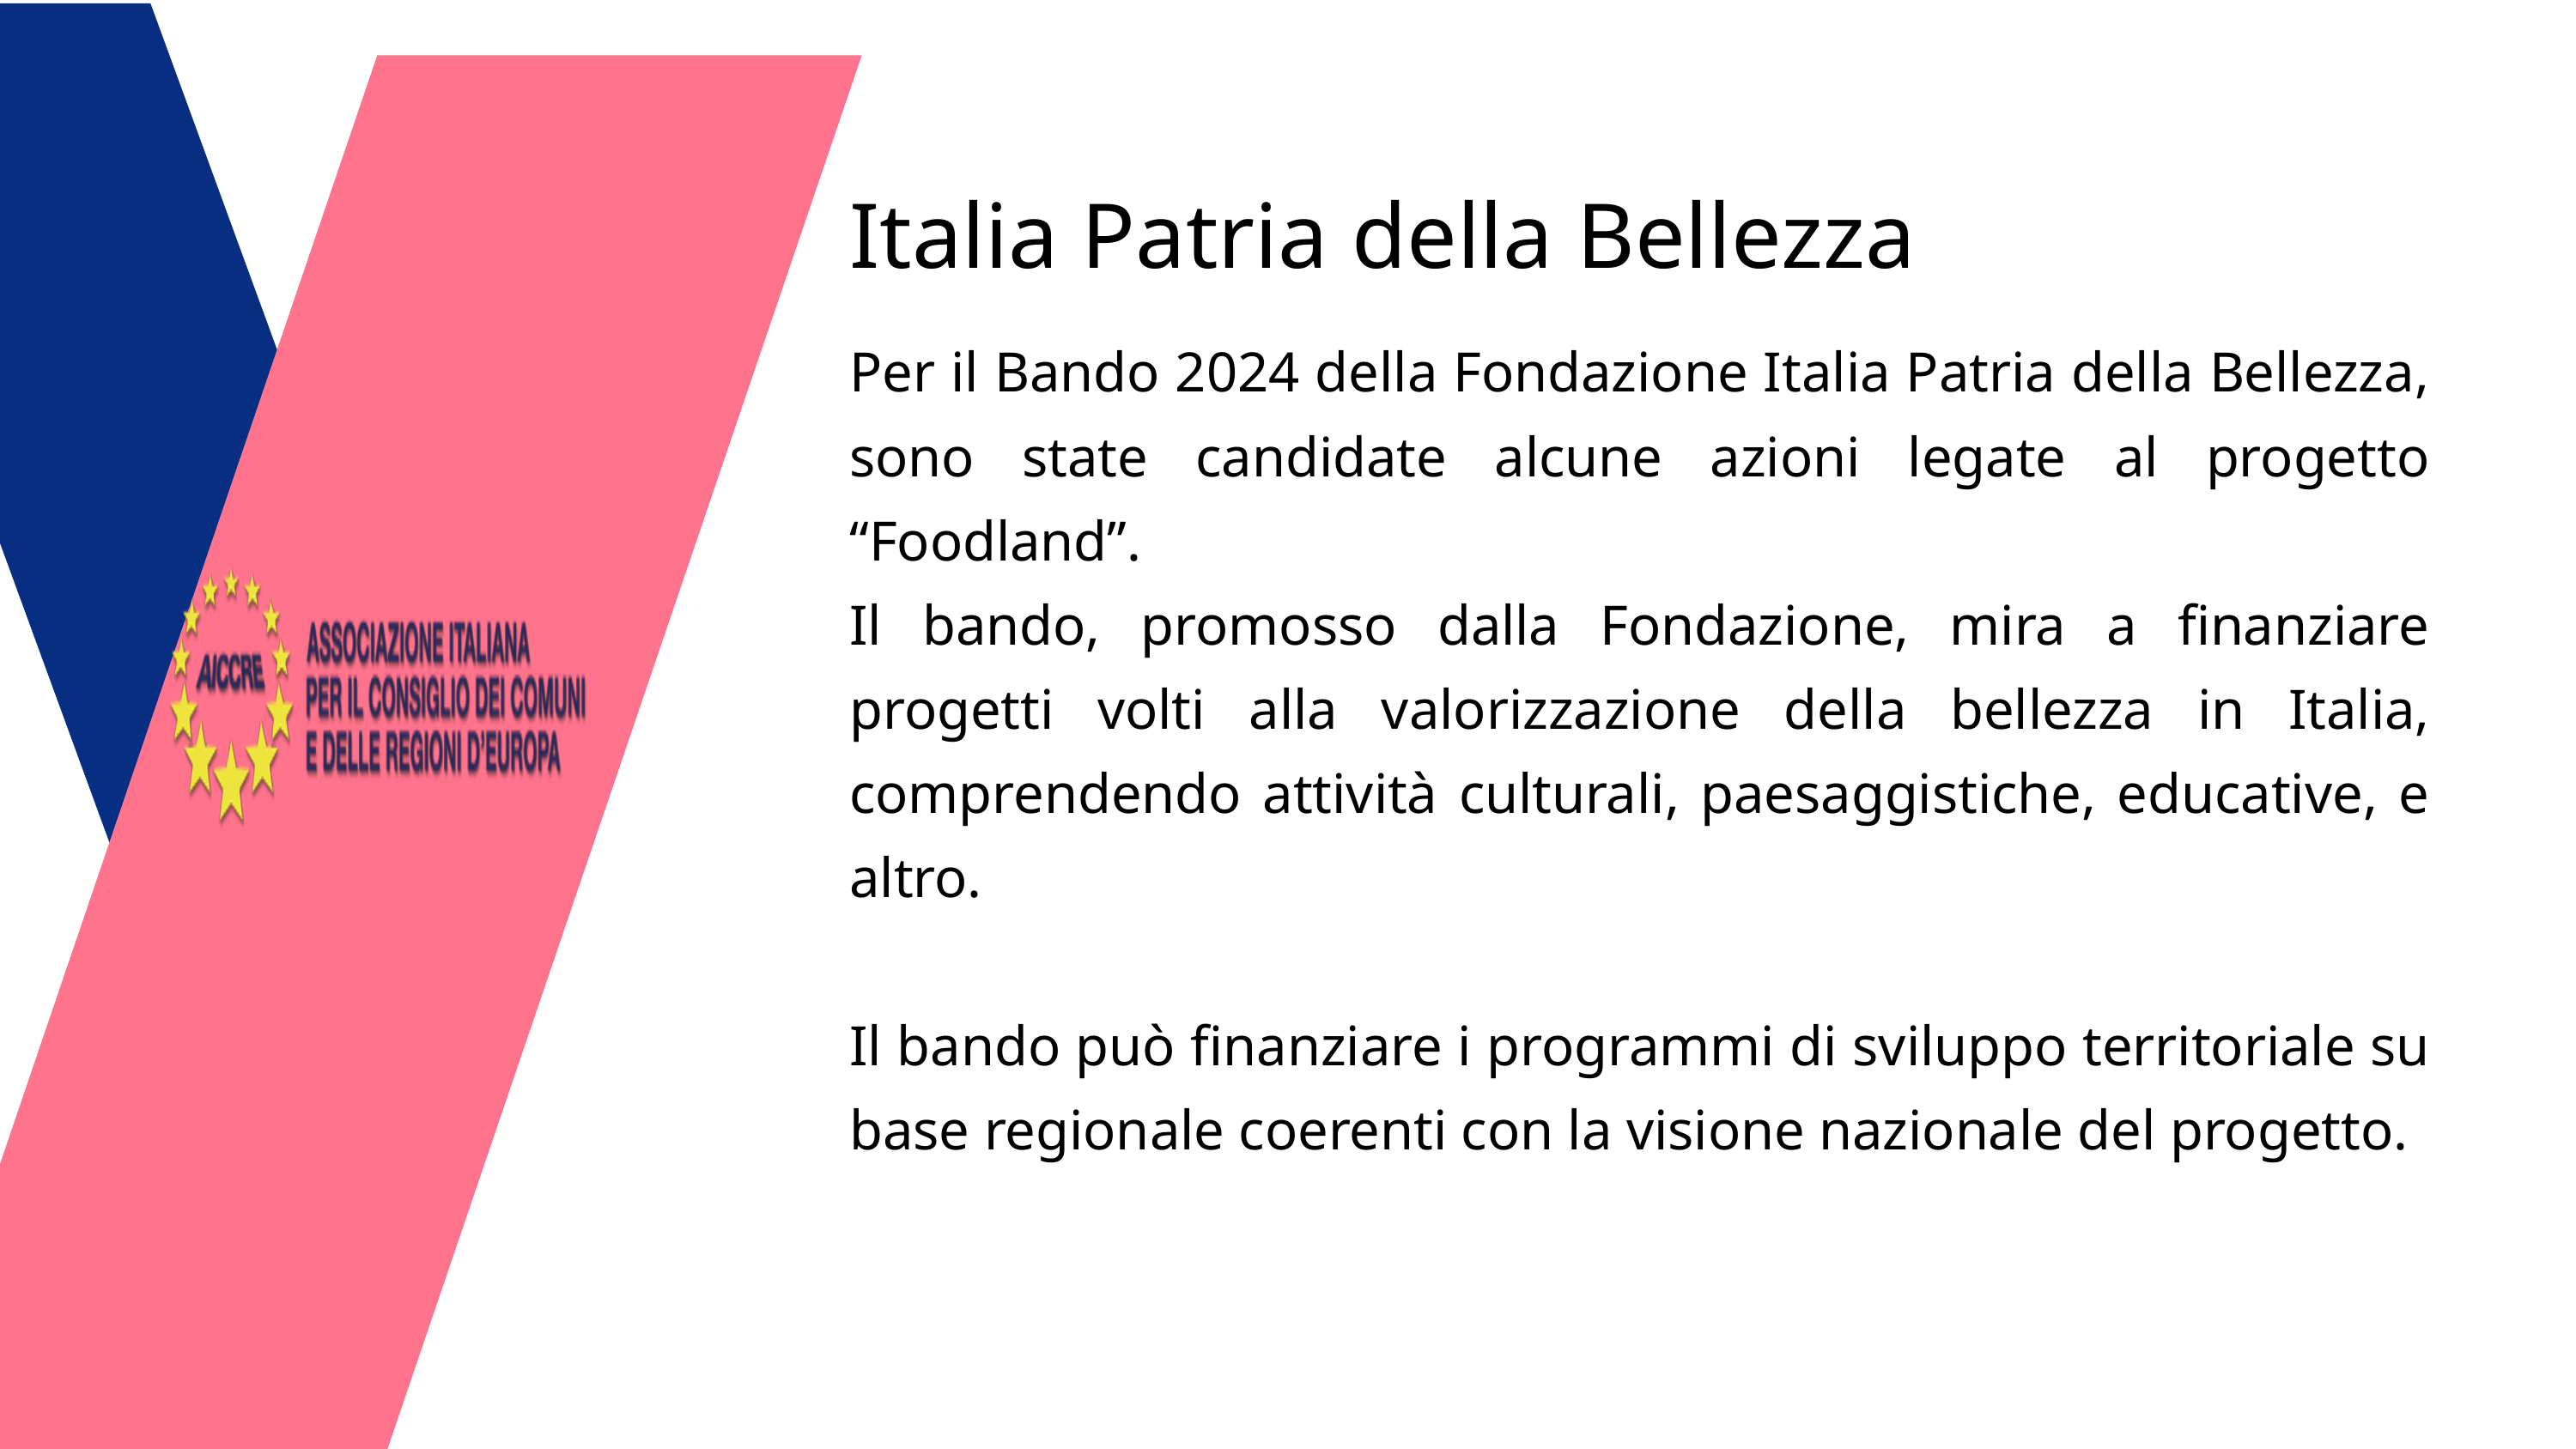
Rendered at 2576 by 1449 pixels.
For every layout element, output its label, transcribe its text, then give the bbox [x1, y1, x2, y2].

text_box Italia Patria della Bellezza [849, 161, 2456, 287]
text_box [0, 3, 862, 1449]
text_box Per il Bando 2024 della Fondazione Italia Patria della Bellezza, sono state candidate alcune azioni legate al progetto “Foodland”. Il bando, promosso dalla Fondazione, mira a finanziare progetti volti alla valorizzazione della bellezza in Italia, comprendendo attività culturali, paesaggistiche, educative, e altro. Il bando può finanziare i programmi di sviluppo territoriale su base regionale coerenti con la visione nazionale del progetto. [849, 318, 2432, 1449]
